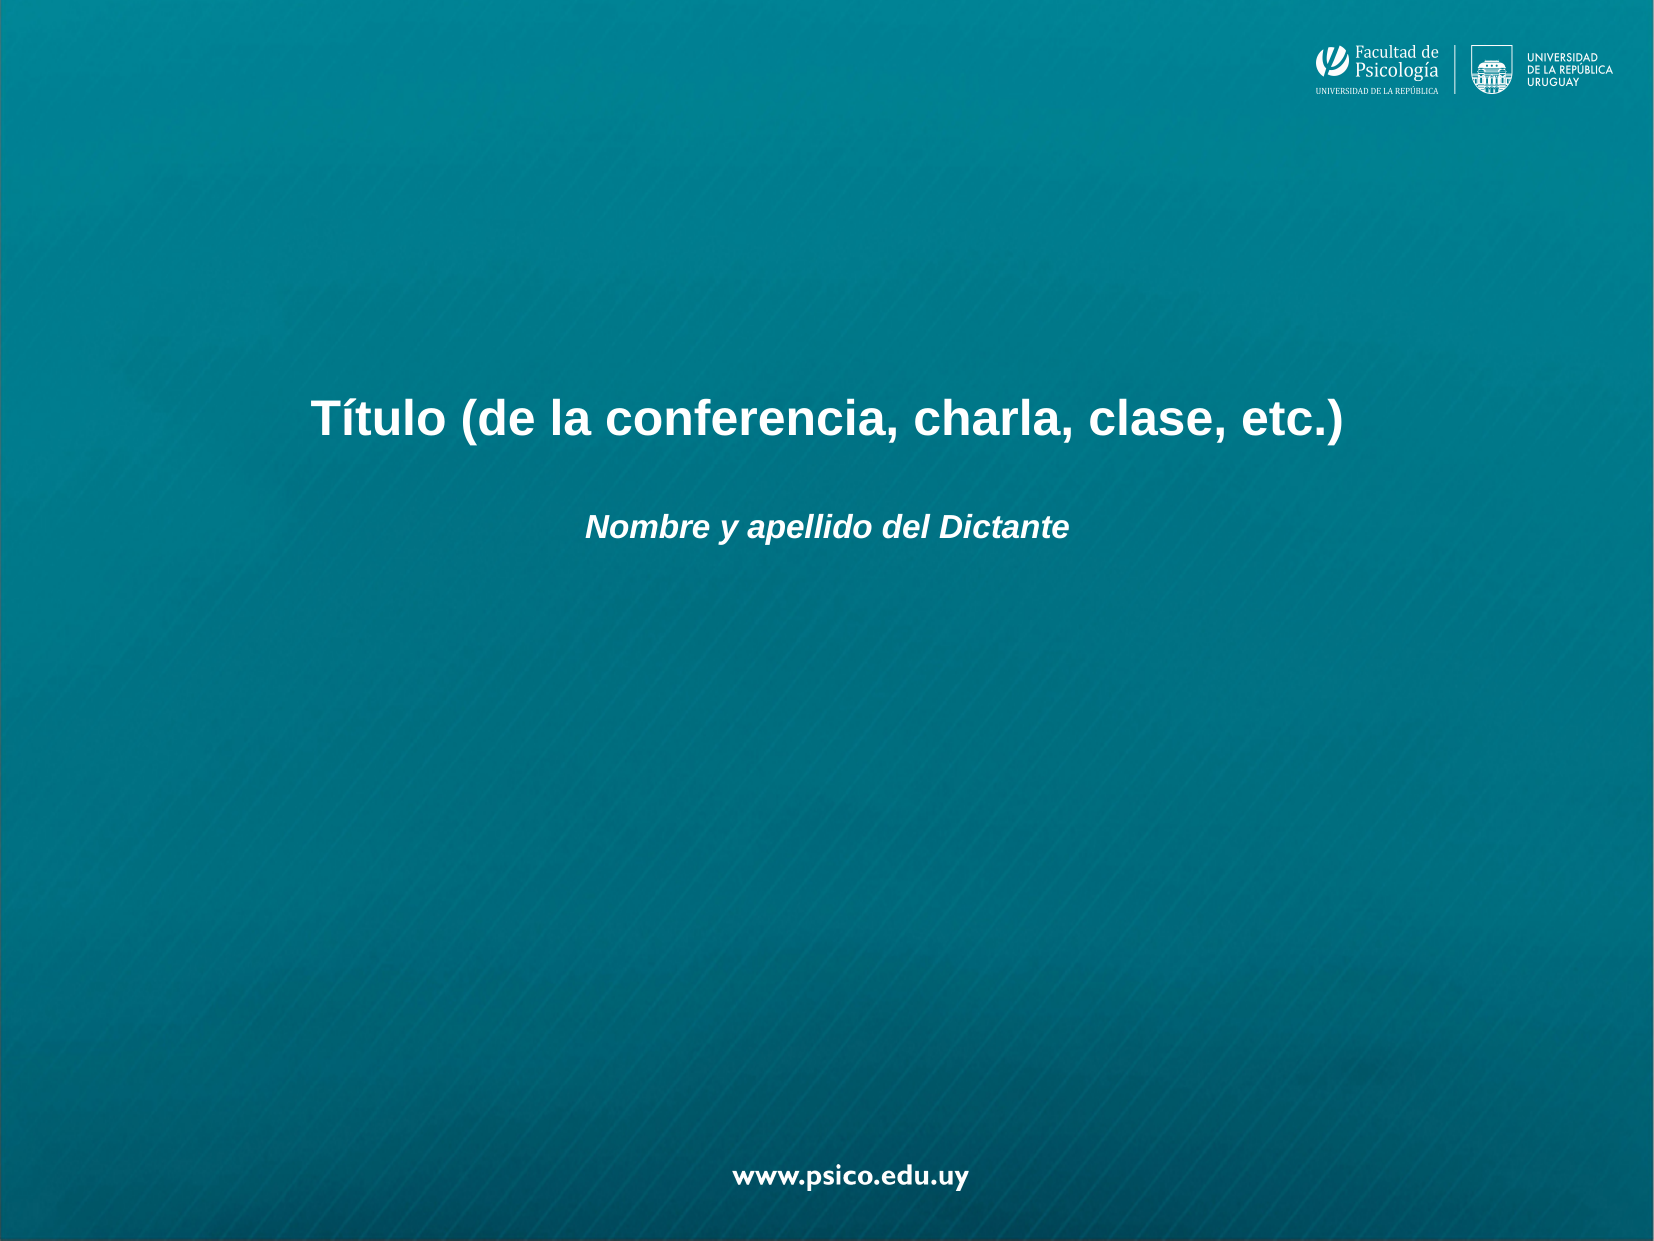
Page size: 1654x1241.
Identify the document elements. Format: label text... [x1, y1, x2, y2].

picture [0, 0, 1654, 1241]
title Título (de la conferencia, charla, clase, etc.) Nombre y apellido del Dictante [120, 377, 1536, 1024]
